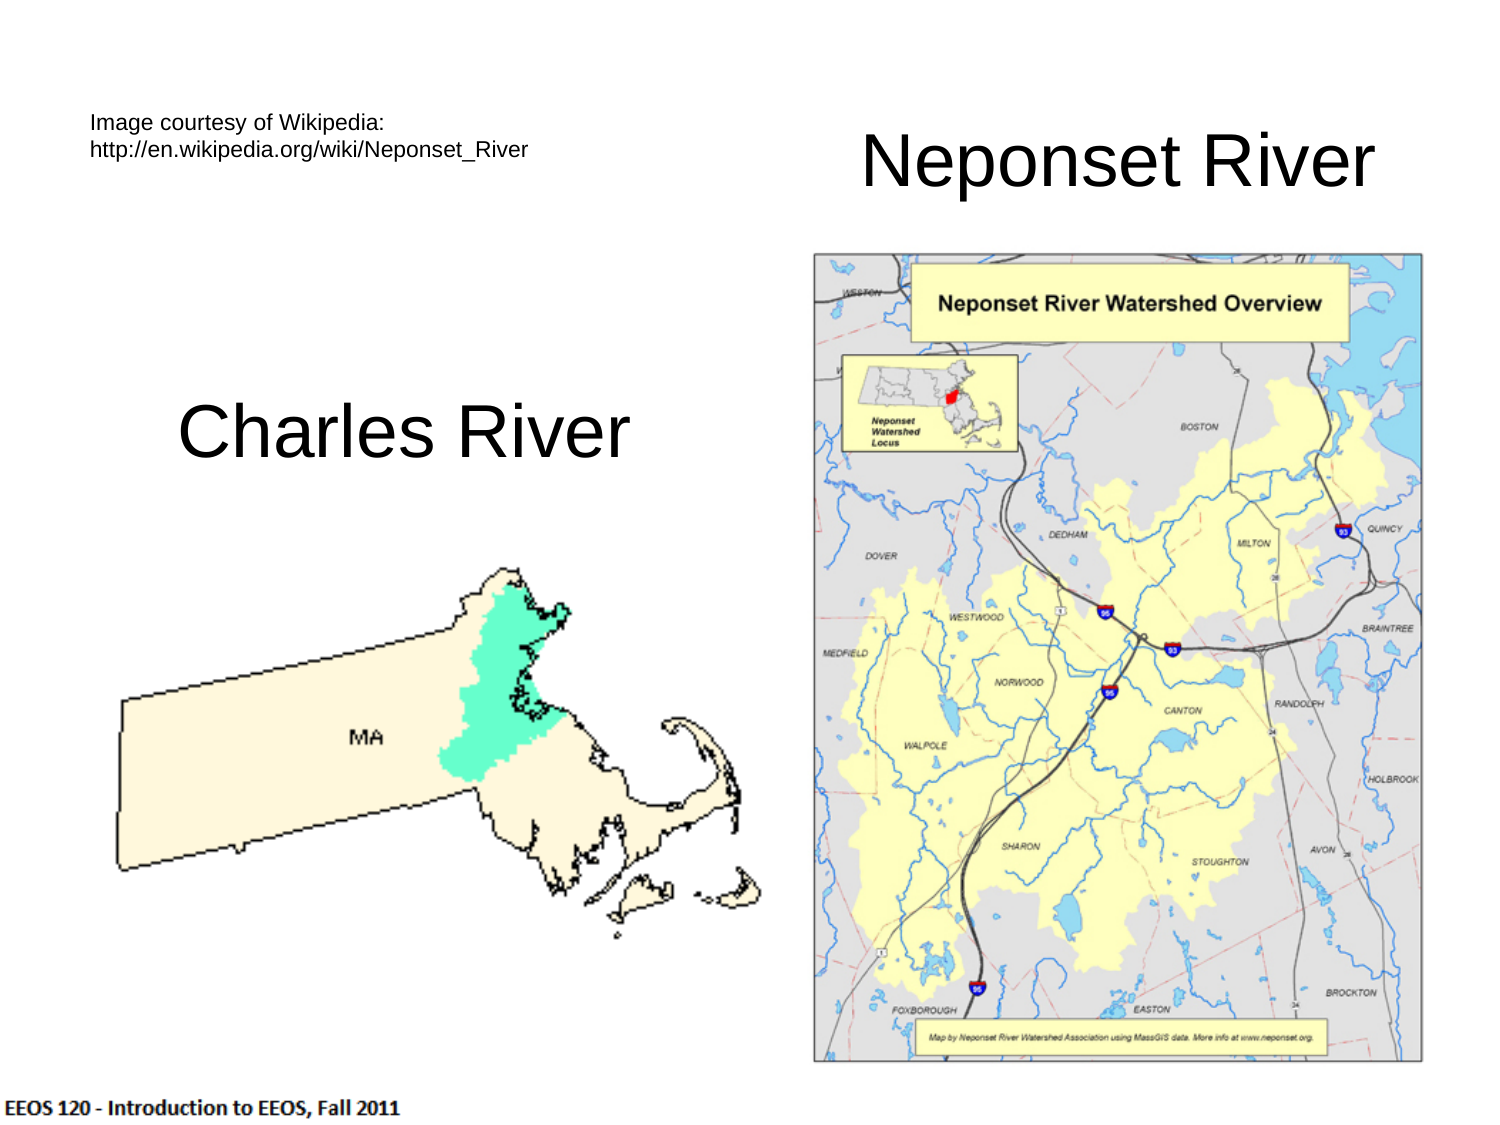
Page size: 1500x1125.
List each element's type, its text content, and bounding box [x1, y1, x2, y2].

picture [0, 1090, 405, 1125]
text_box Charles River [162, 374, 647, 481]
text_box Image courtesy of Wikipedia: http://en.wikipedia.org/wiki/Neponset_River [75, 99, 738, 171]
picture [87, 212, 1462, 1102]
title Neponset River [837, 62, 1400, 212]
